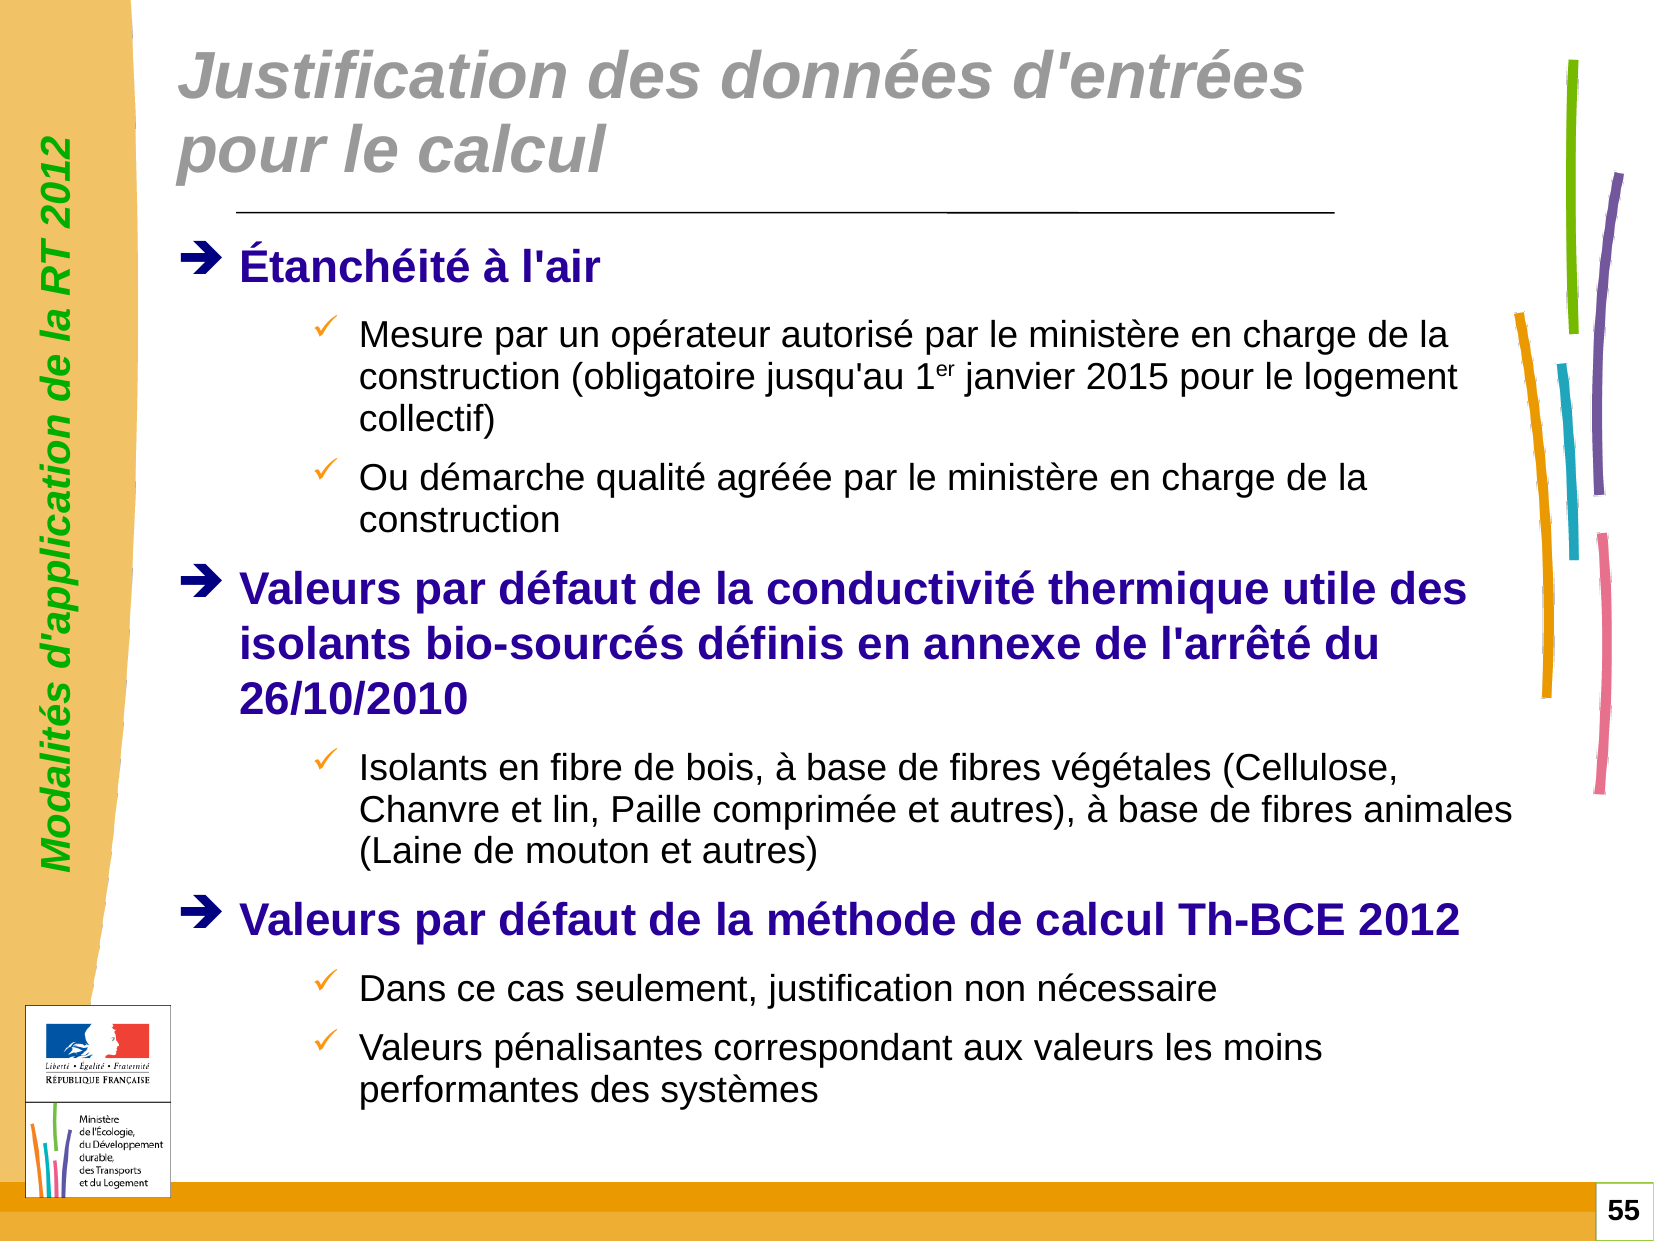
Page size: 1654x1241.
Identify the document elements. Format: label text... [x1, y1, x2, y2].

picture [0, 0, 1654, 1241]
title Justification des données d'entrées pour le calcul [177, 29, 1536, 198]
list Étanchéité à l'air Mesure par un opérateur autorisé par le ministère en charge de la construction (obligatoire jusqu'au 1er janvier 2015 pour le logement collectif) Ou démarche qualité agréée par le ministère en charge de la construction Valeurs par défaut de la conductivité thermique utile des isolants bio-sourcés définis en annexe de l'arrêté du 26/10/2010 Isolants en fibre de bois, à base de fibres végétales (Cellulose, Chanvre et lin, Paille comprimée et autres), à base de fibres animales (Laine de mouton et autres) Valeurs par défaut de la méthode de calcul Th-BCE 2012 Dans ce cas seulement, justification non nécessaire Valeurs pénalisantes correspondant aux valeurs les moins performantes des systèmes [177, 236, 1535, 1123]
text_box Modalités d'application de la RT 2012 [11, 47, 101, 963]
